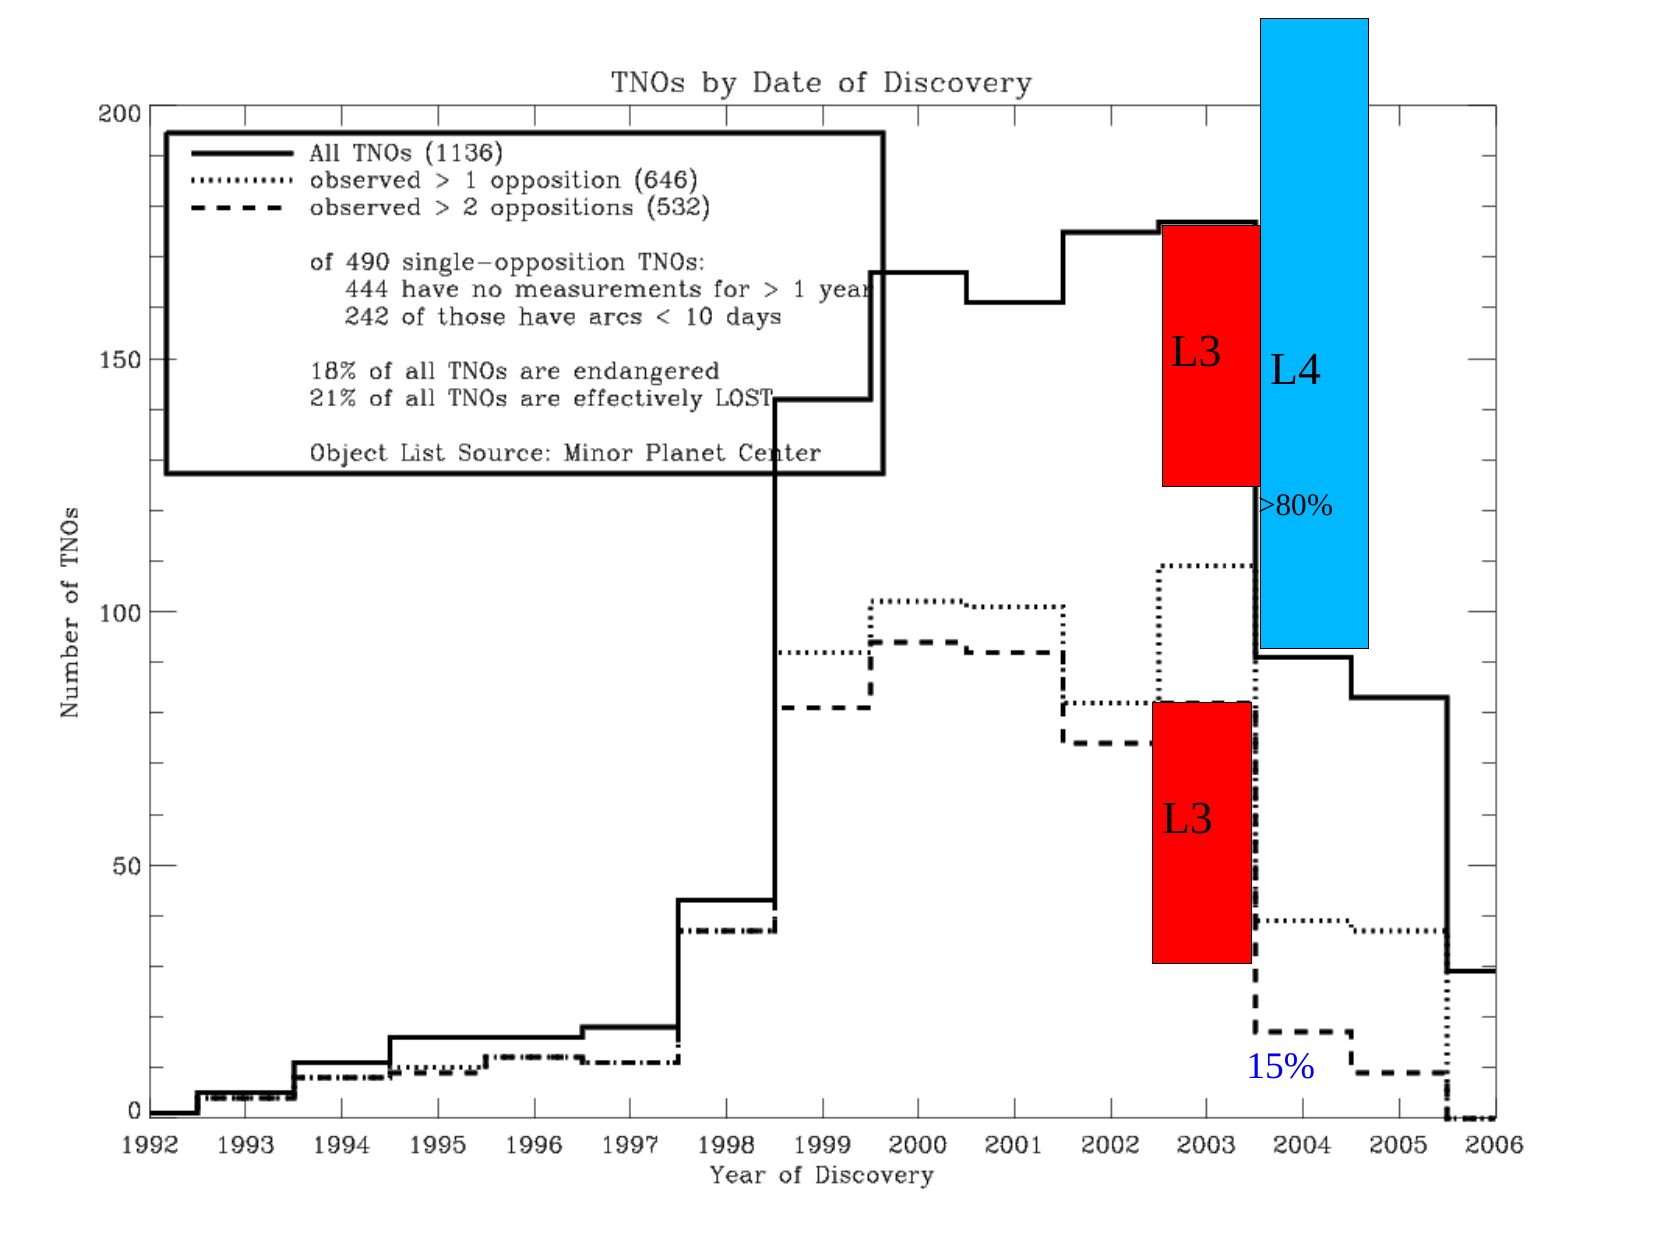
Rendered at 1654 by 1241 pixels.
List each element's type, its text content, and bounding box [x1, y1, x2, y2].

text_box [1162, 18, 1369, 649]
text_box L3 [1170, 326, 1222, 382]
text_box [1152, 702, 1252, 964]
picture [0, 37, 1572, 1223]
text_box L4 [1270, 344, 1322, 400]
text_box >80% [1258, 487, 1334, 526]
text_box L3 [1162, 792, 1214, 849]
text_box 15% [1246, 1044, 1316, 1091]
